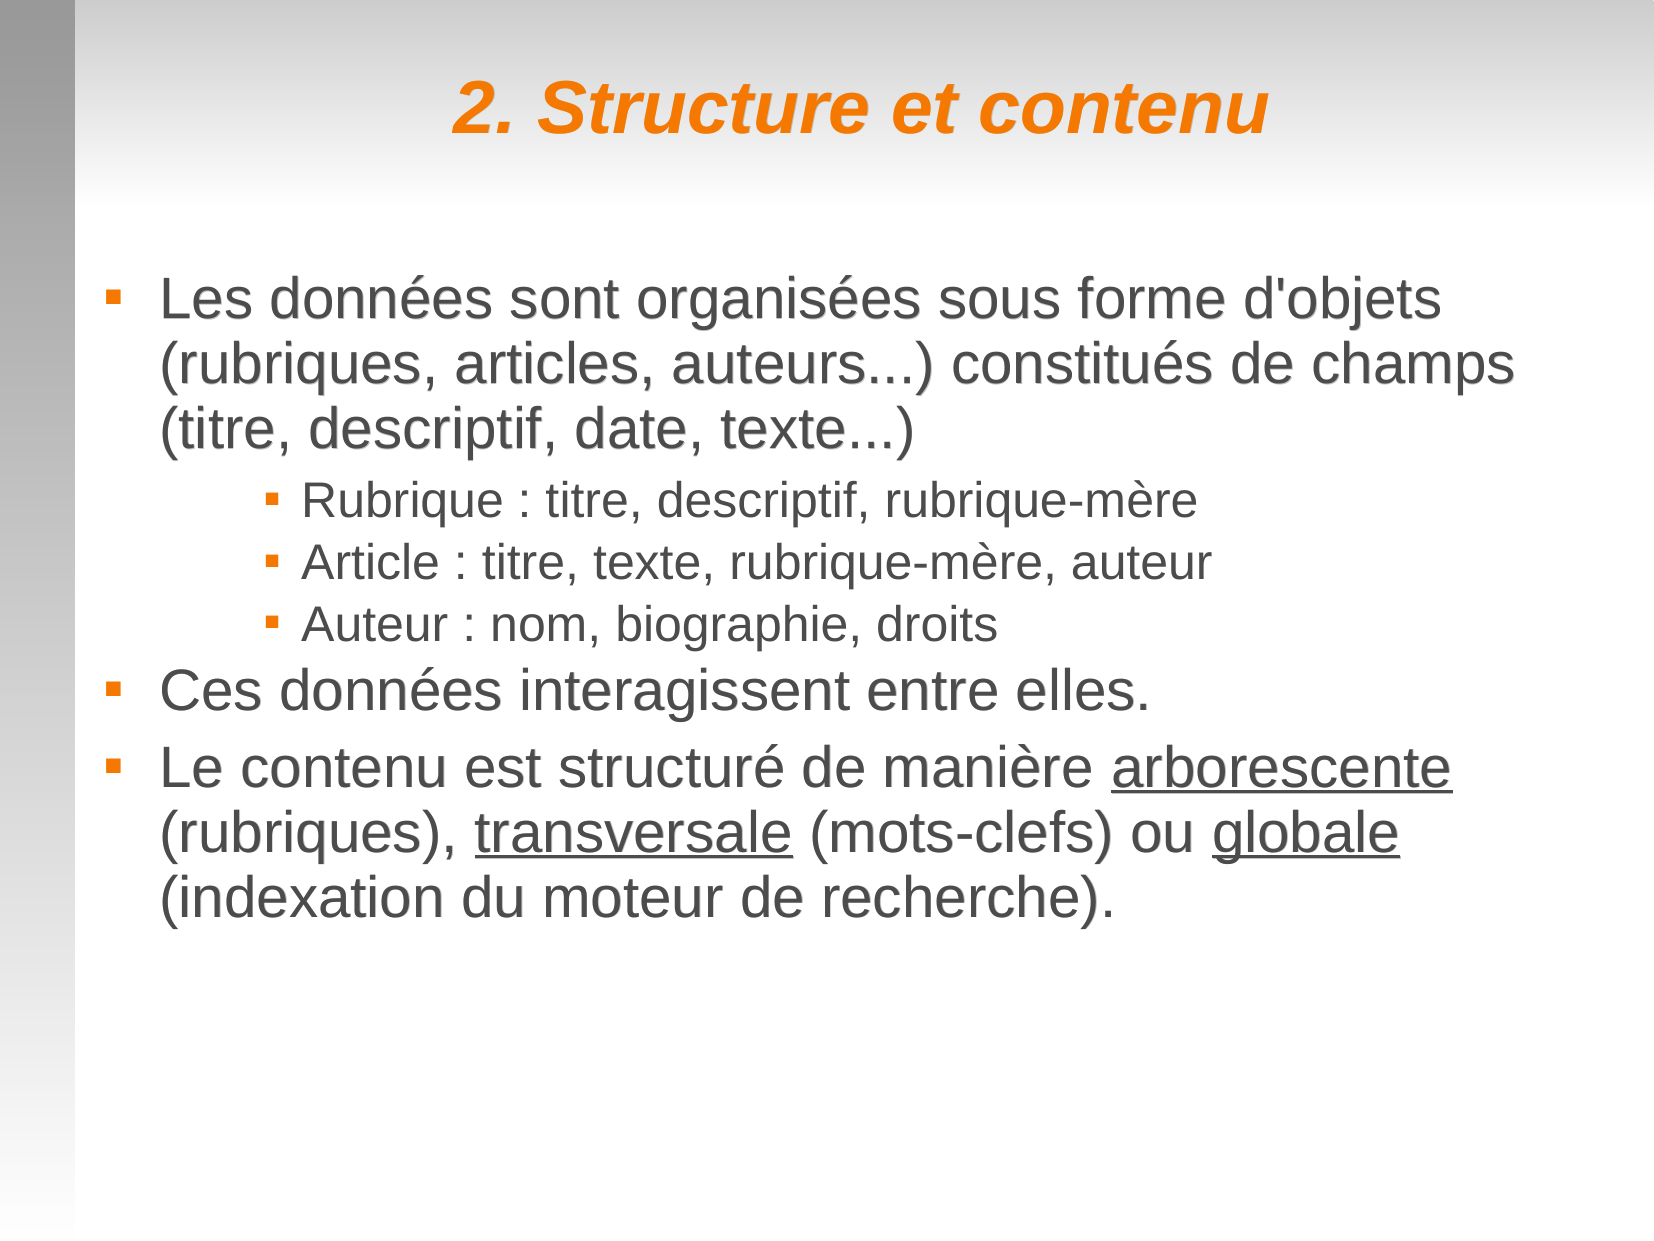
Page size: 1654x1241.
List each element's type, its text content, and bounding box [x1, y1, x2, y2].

title 2. Structure et contenu [88, 0, 1654, 215]
list Les données sont organisées sous forme d'objets (rubriques, articles, auteurs...) constitués de champs (titre, descriptif, date, texte...) Rubrique : titre, descriptif, rubrique-mère Article : titre, texte, rubrique-mère, auteur Auteur : nom, biographie, droits Ces données interagissent entre elles. Le contenu est structuré de manière arborescente (rubriques), transversale (mots-clefs) ou globale (indexation du moteur de recherche). [88, 265, 1577, 1070]
